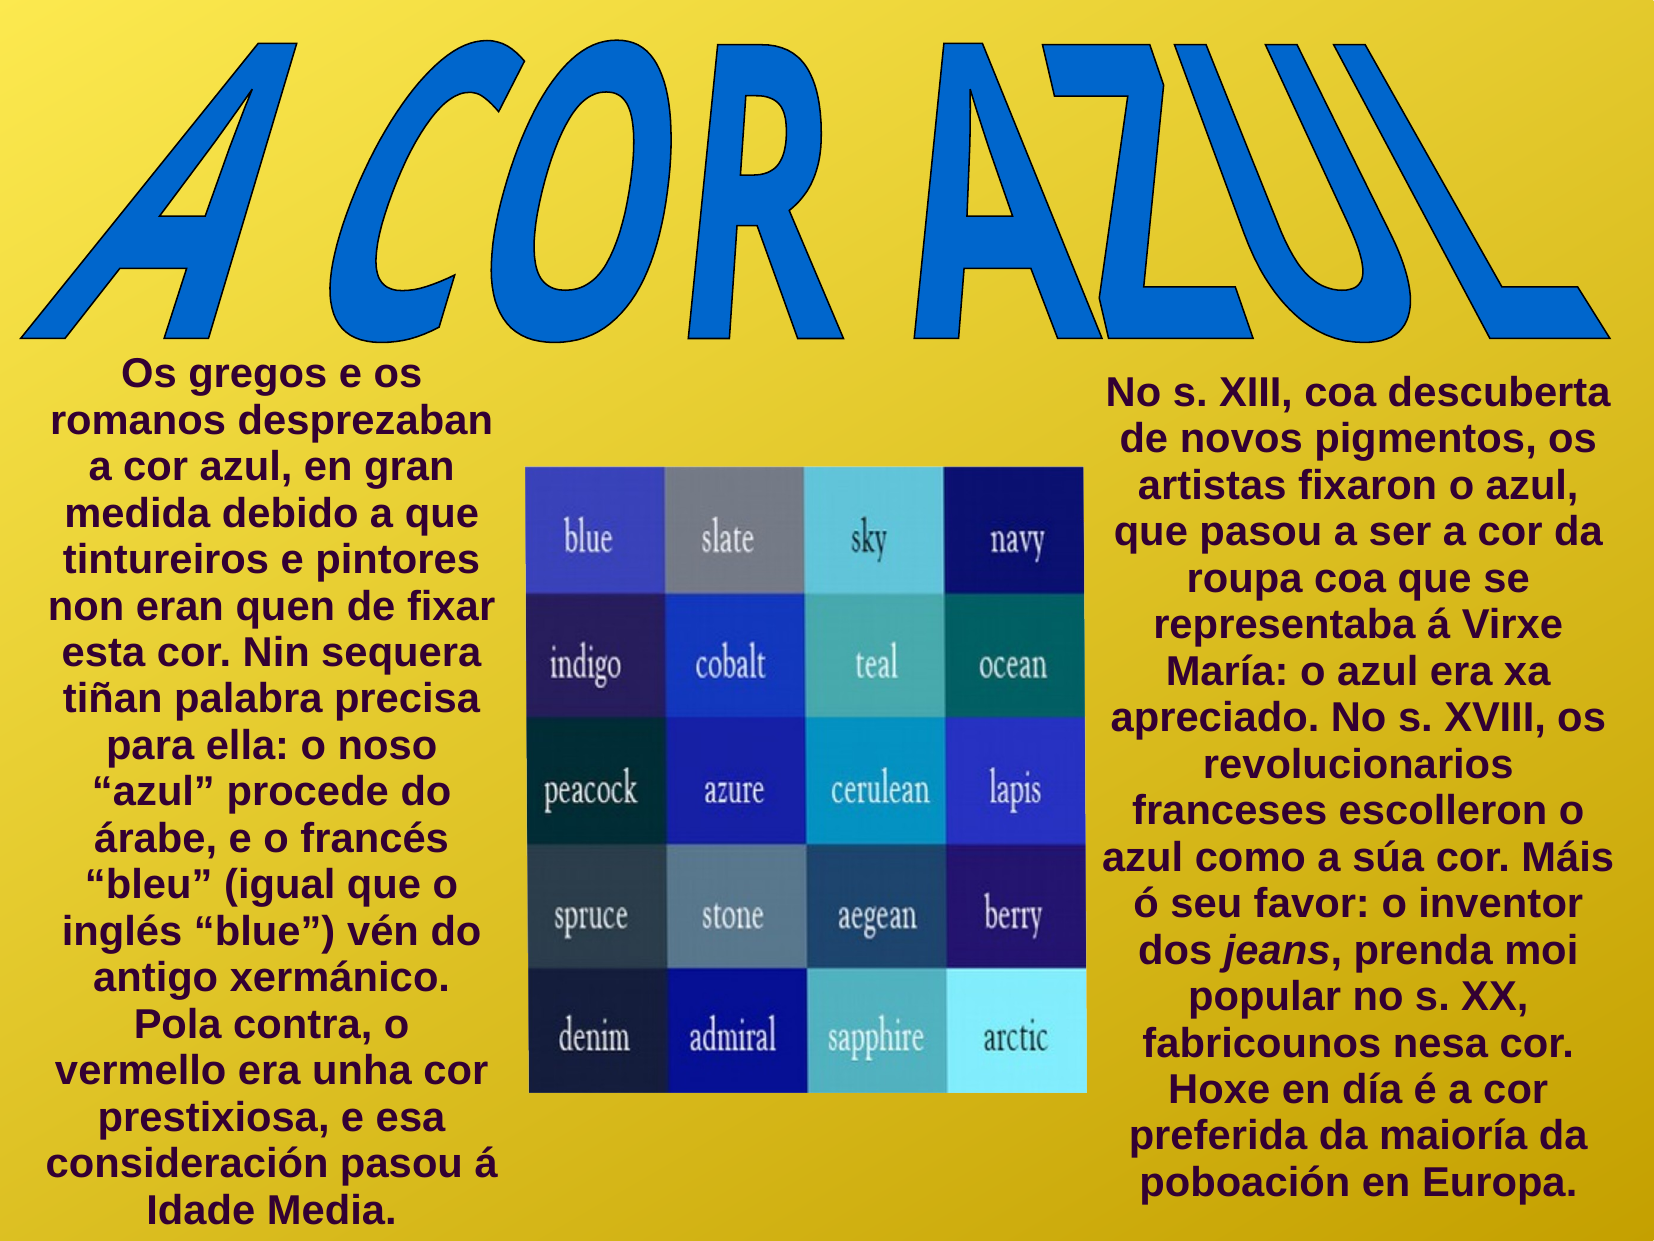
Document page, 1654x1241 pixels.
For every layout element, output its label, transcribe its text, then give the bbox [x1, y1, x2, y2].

text_box A COR AZUL [1174, 44, 1411, 343]
text_box A COR AZUL [1042, 44, 1254, 339]
text_box Os gregos e os romanos desprezaban a cor azul, en gran medida debido a que tintureiros e pintores non eran quen de fixar esta cor. Nin sequera tiñan palabra precisa para ella: o noso “azul” procede do árabe, e o francés “bleu” (igual que o inglés “blue”) vén do antigo xermánico. Pola contra, o vermello era unha cor prestixiosa, e esa consideración pasou á Idade Media. [29, 342, 514, 1241]
text_box A COR AZUL [1333, 44, 1610, 339]
text_box A COR AZUL [330, 40, 525, 342]
text_box A COR AZUL [688, 44, 844, 339]
text_box A COR AZUL [20, 43, 297, 339]
text_box A COR AZUL [914, 43, 1103, 339]
text_box No s. XIII, coa descuberta de novos pigmentos, os artistas fixaron o azul, que pasou a ser a cor da roupa coa que se representaba á Virxe María: o azul era xa apreciado. No s. XVIII, os revolucionarios franceses escolleron o azul como a súa cor. Máis ó seu favor: o inventor dos jeans, prenda moi popular no s. XX, fabricounos nesa cor. Hoxe en día é a cor preferida da maioría da poboación en Europa. [1086, 361, 1630, 1213]
picture [524, 466, 1087, 1093]
text_box A COR AZUL [491, 40, 672, 343]
